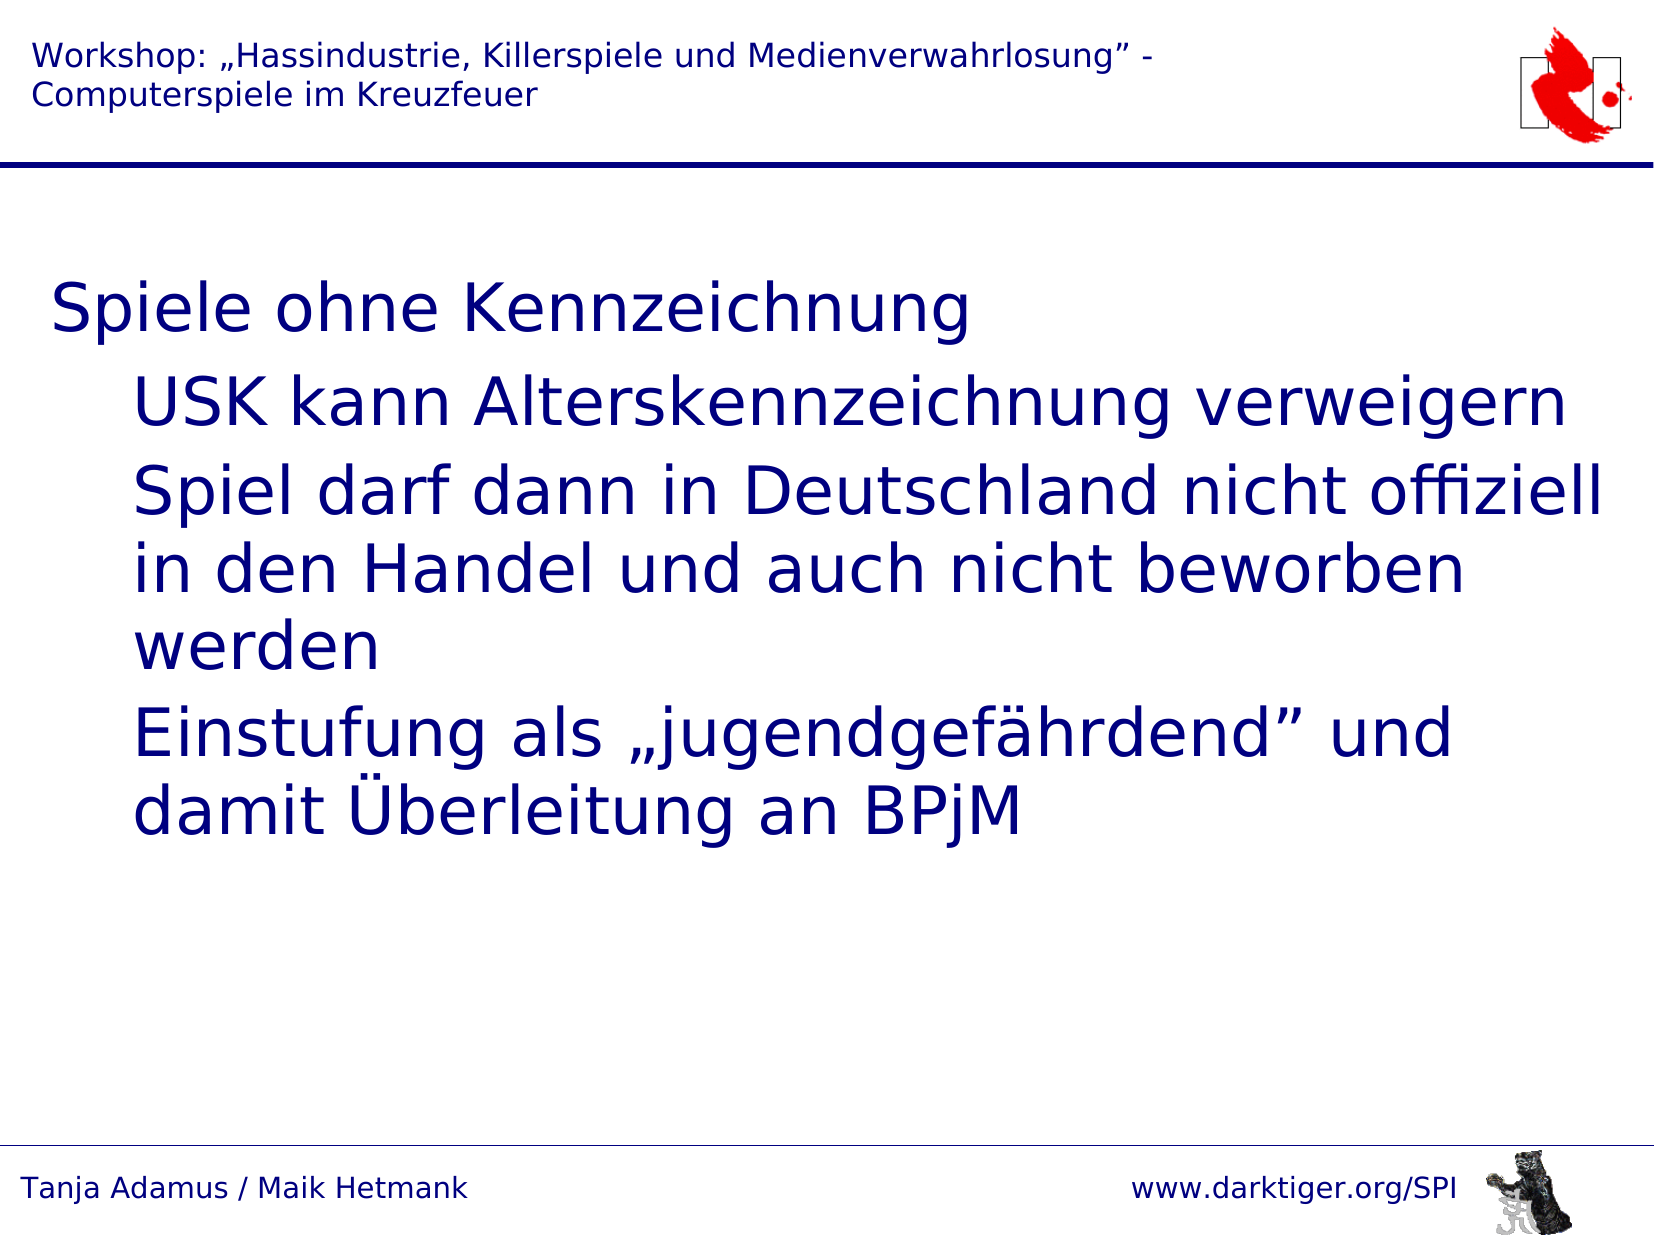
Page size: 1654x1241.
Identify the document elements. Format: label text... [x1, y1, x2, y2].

text_box Spiel darf dann in Deutschland nicht offiziell in den Handel und auch nicht beworben werden [118, 444, 1625, 686]
text_box Einstufung als „jugendgefährdend” und damit Überleitung an BPjM [118, 686, 1625, 858]
picture [1503, 16, 1632, 148]
text_box Spiele ohne Kennzeichnung [35, 261, 1565, 355]
picture [1486, 1150, 1572, 1235]
text_box Workshop: „Hassindustrie, Killerspiele und Medienverwahrlosung” - Computerspiele im Kreuzfeuer [16, 29, 1418, 178]
text_box USK kann Alterskennzeichnung verweigern [118, 356, 1625, 444]
